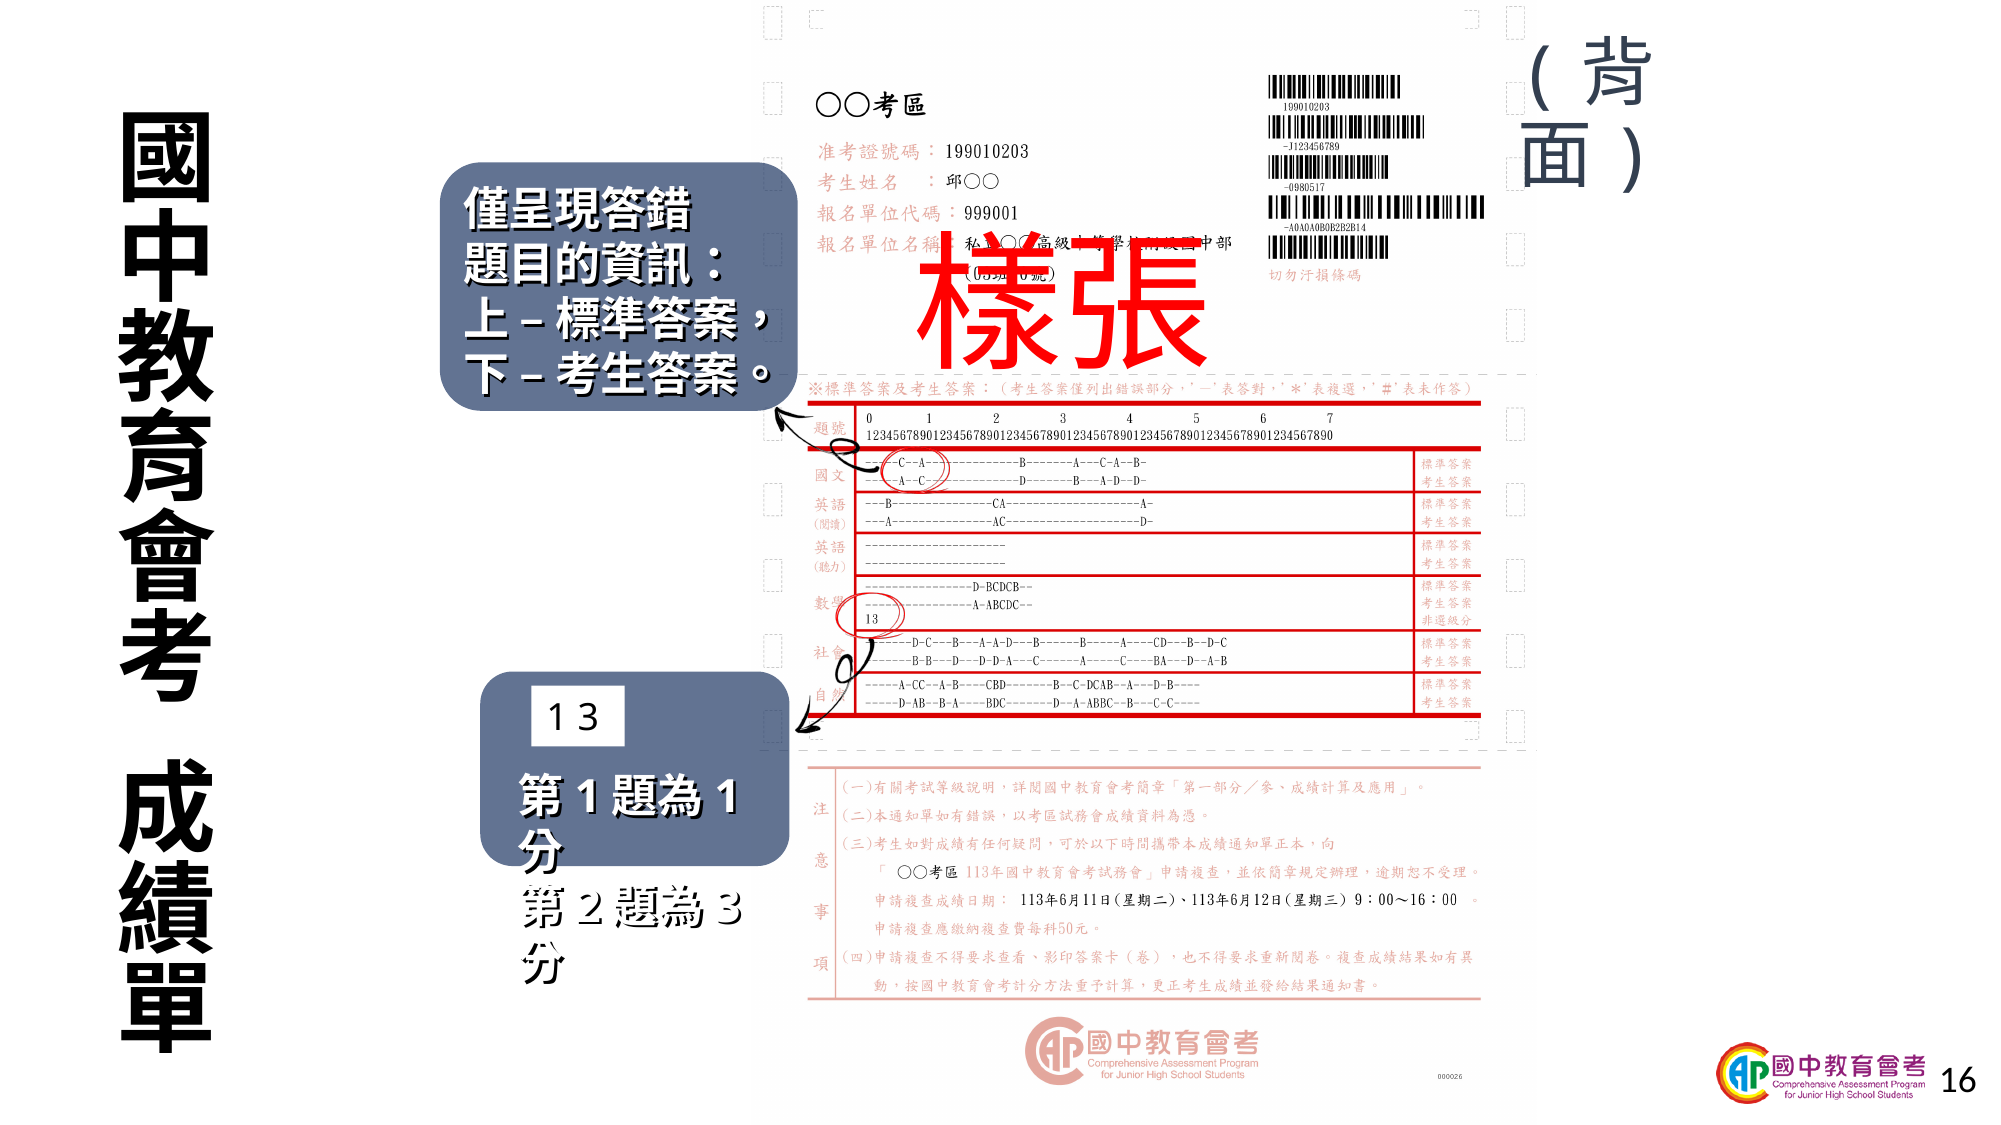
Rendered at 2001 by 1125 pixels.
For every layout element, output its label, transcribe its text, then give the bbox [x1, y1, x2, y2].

text_box 樣張 [897, 199, 1241, 397]
text_box 國中教育會考 成績單 [64, 90, 246, 1079]
text_box (背面) [1502, 27, 1768, 131]
picture [751, 0, 1537, 1125]
text_box 第1題為1分 第2題為3分 [480, 671, 790, 867]
text_box 僅呈現答錯 題目的資訊： 上 – 標準答案， 下 – 考生答案。 [439, 162, 798, 411]
text_box 1 3 [531, 685, 625, 747]
picture [1530, 143, 1537, 178]
text_box [1923, 1047, 2000, 1108]
